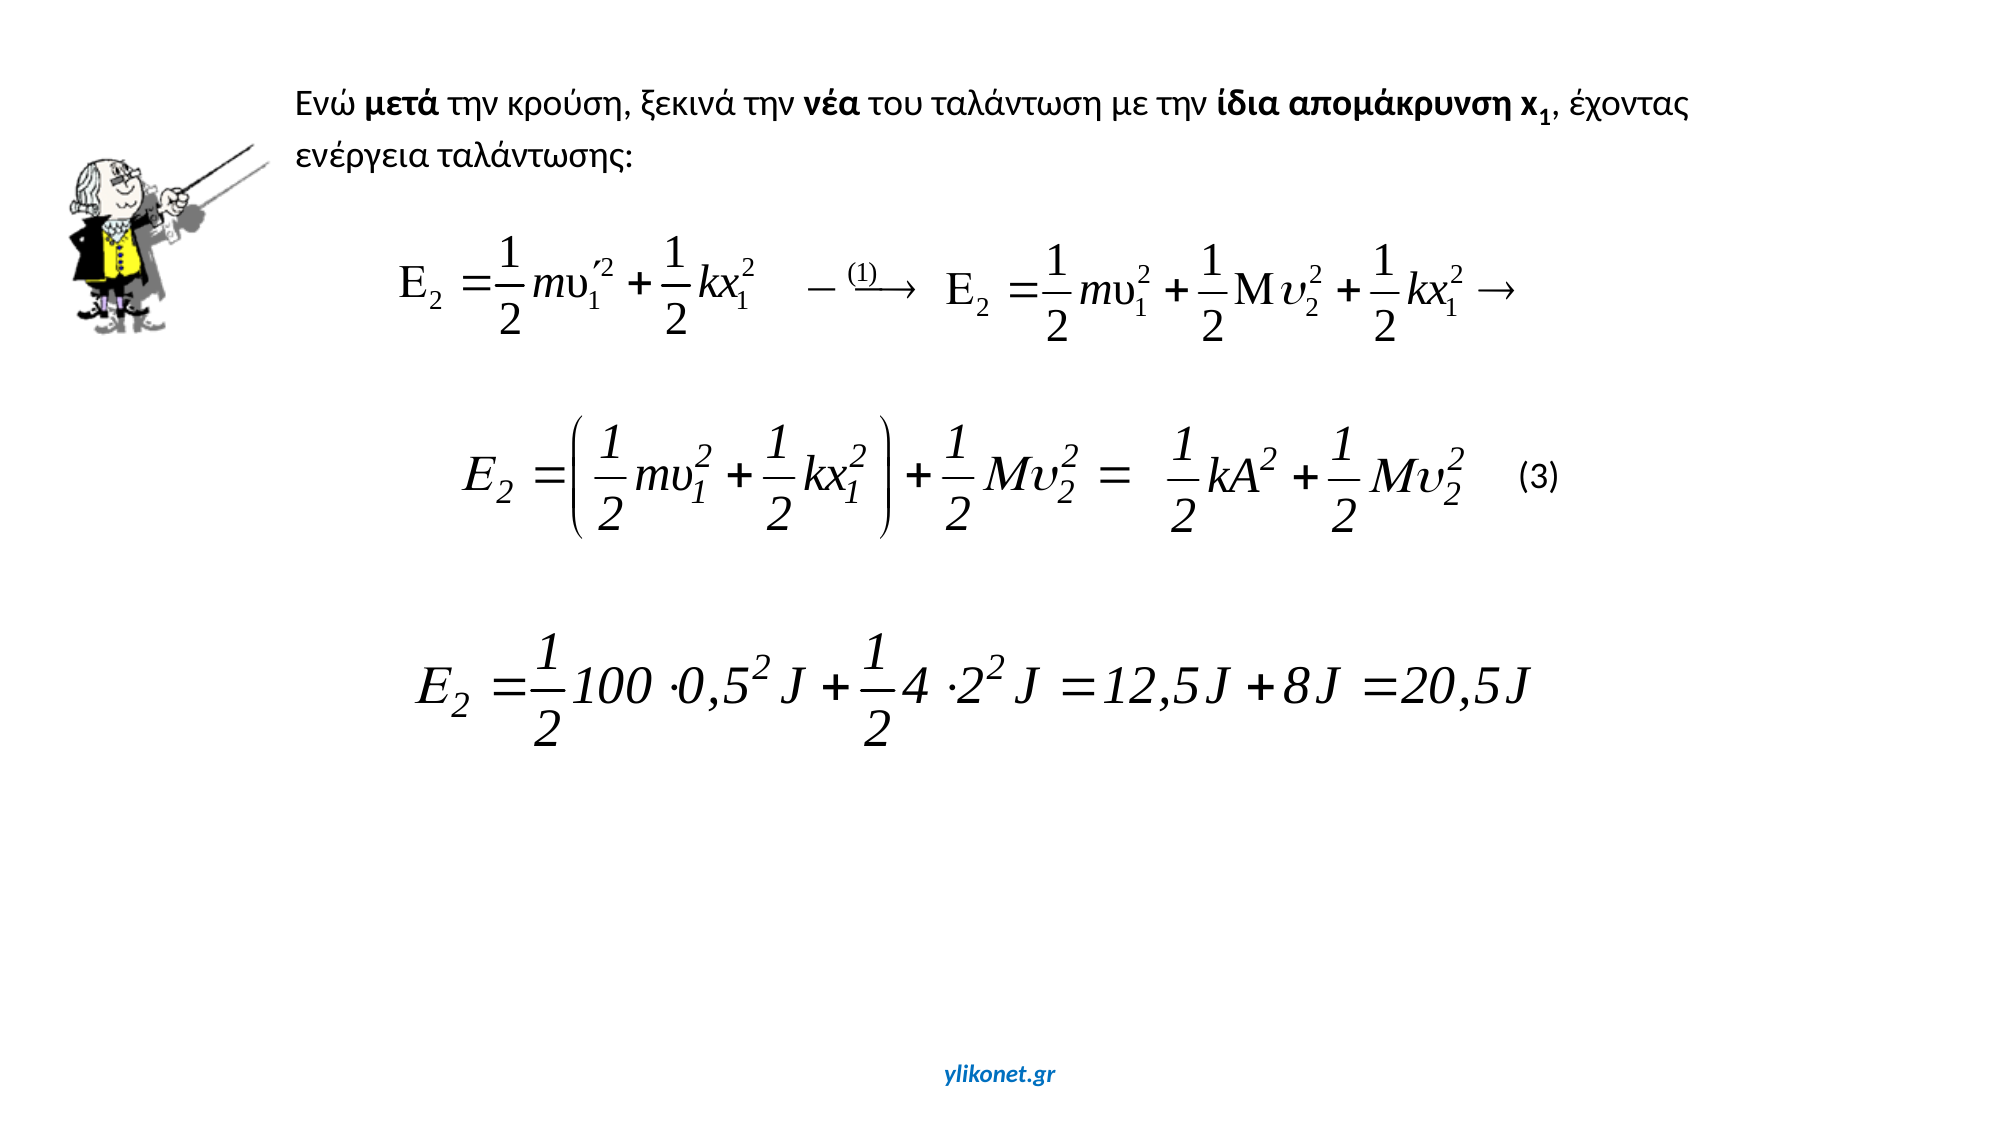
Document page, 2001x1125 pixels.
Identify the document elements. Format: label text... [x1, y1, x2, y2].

chart [1159, 412, 1474, 544]
text_box ylikonet.gr [683, 1042, 1317, 1103]
chart [405, 617, 1548, 758]
picture [56, 139, 258, 332]
text_box Ενώ μετά την κρούση, ξεκινά την νέα του ταλάντωση με την ίδια απομάκρυνση x1, έχοντας ενέργεια ταλάντωσης: [279, 70, 1721, 177]
chart [454, 406, 1133, 550]
chart [793, 252, 935, 315]
text_box (3) [1503, 443, 1589, 505]
chart [392, 222, 765, 345]
chart [939, 230, 1532, 352]
